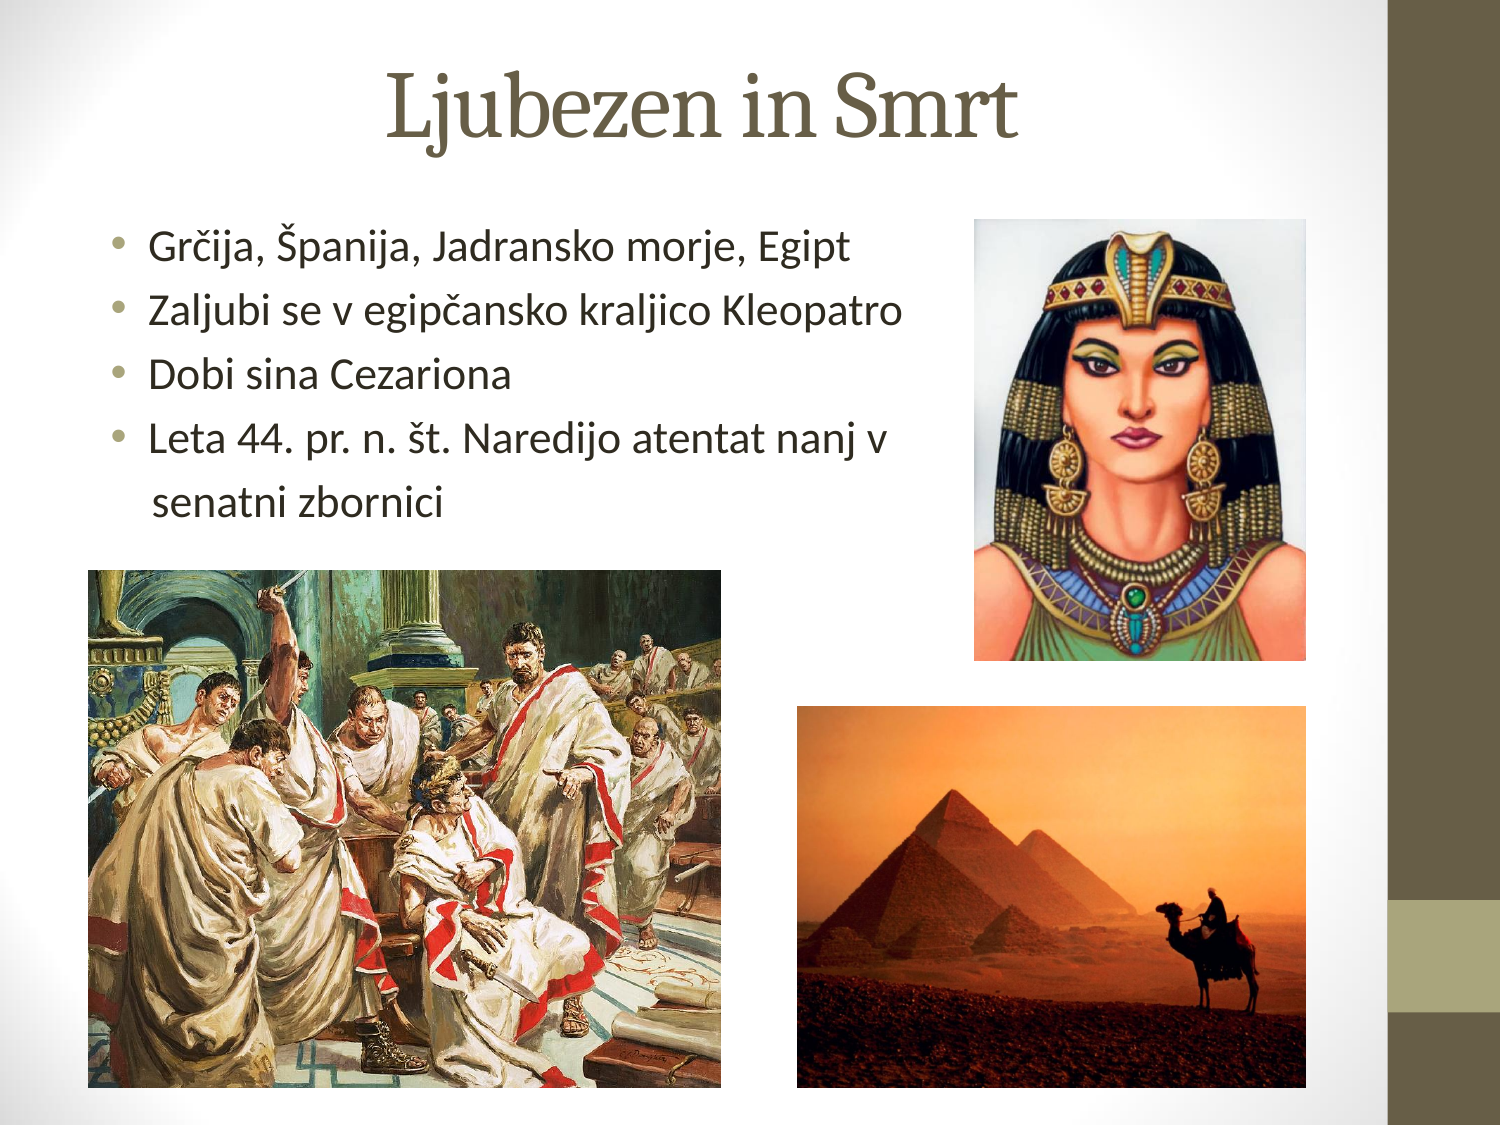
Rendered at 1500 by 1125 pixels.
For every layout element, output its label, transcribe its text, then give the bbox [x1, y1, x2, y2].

list Grčija, Španija, Jadransko morje, Egipt Zaljubi se v egipčansko kraljico Kleopatro Dobi sina Cezariona Leta 44. pr. n. št. Naredijo atentat nanj v senatni zbornici [76, 208, 1327, 996]
title Ljubezen in Smrt [76, 5, 1327, 193]
picture [0, 0, 1387, 1125]
